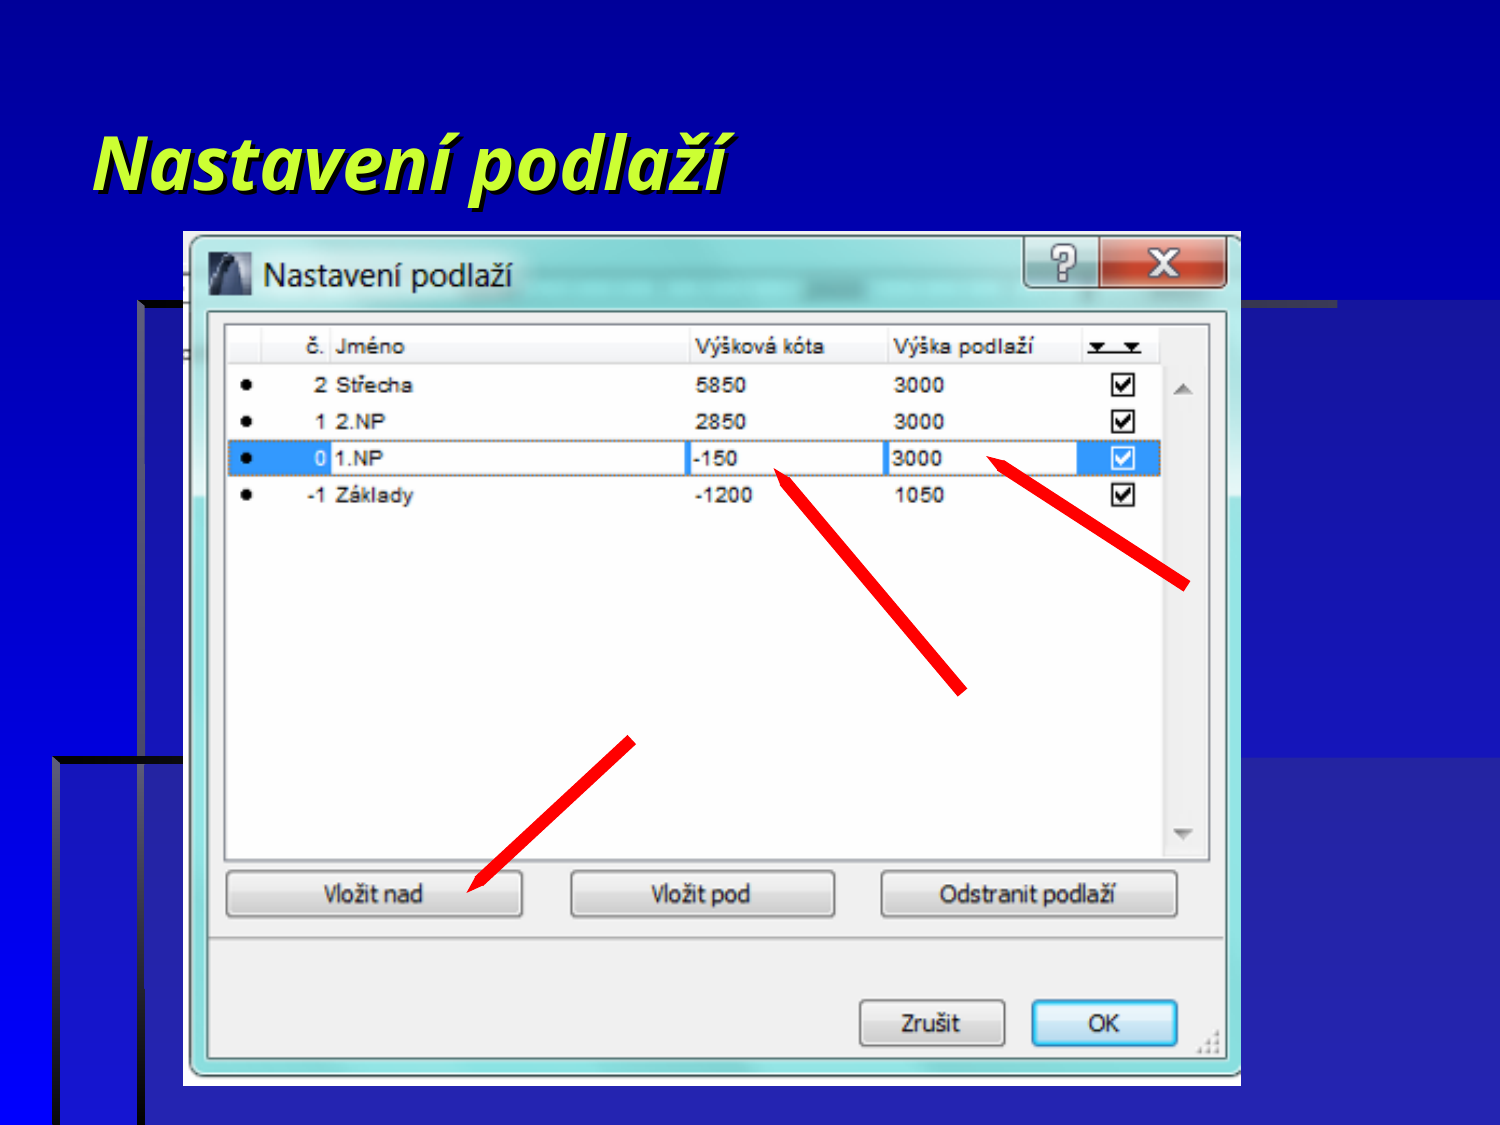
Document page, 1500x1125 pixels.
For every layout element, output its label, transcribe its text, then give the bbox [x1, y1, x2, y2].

text_box <číslo> [1137, 1024, 1450, 1103]
picture [183, 231, 1241, 1086]
title Nastavení podlaží [76, 42, 1453, 278]
